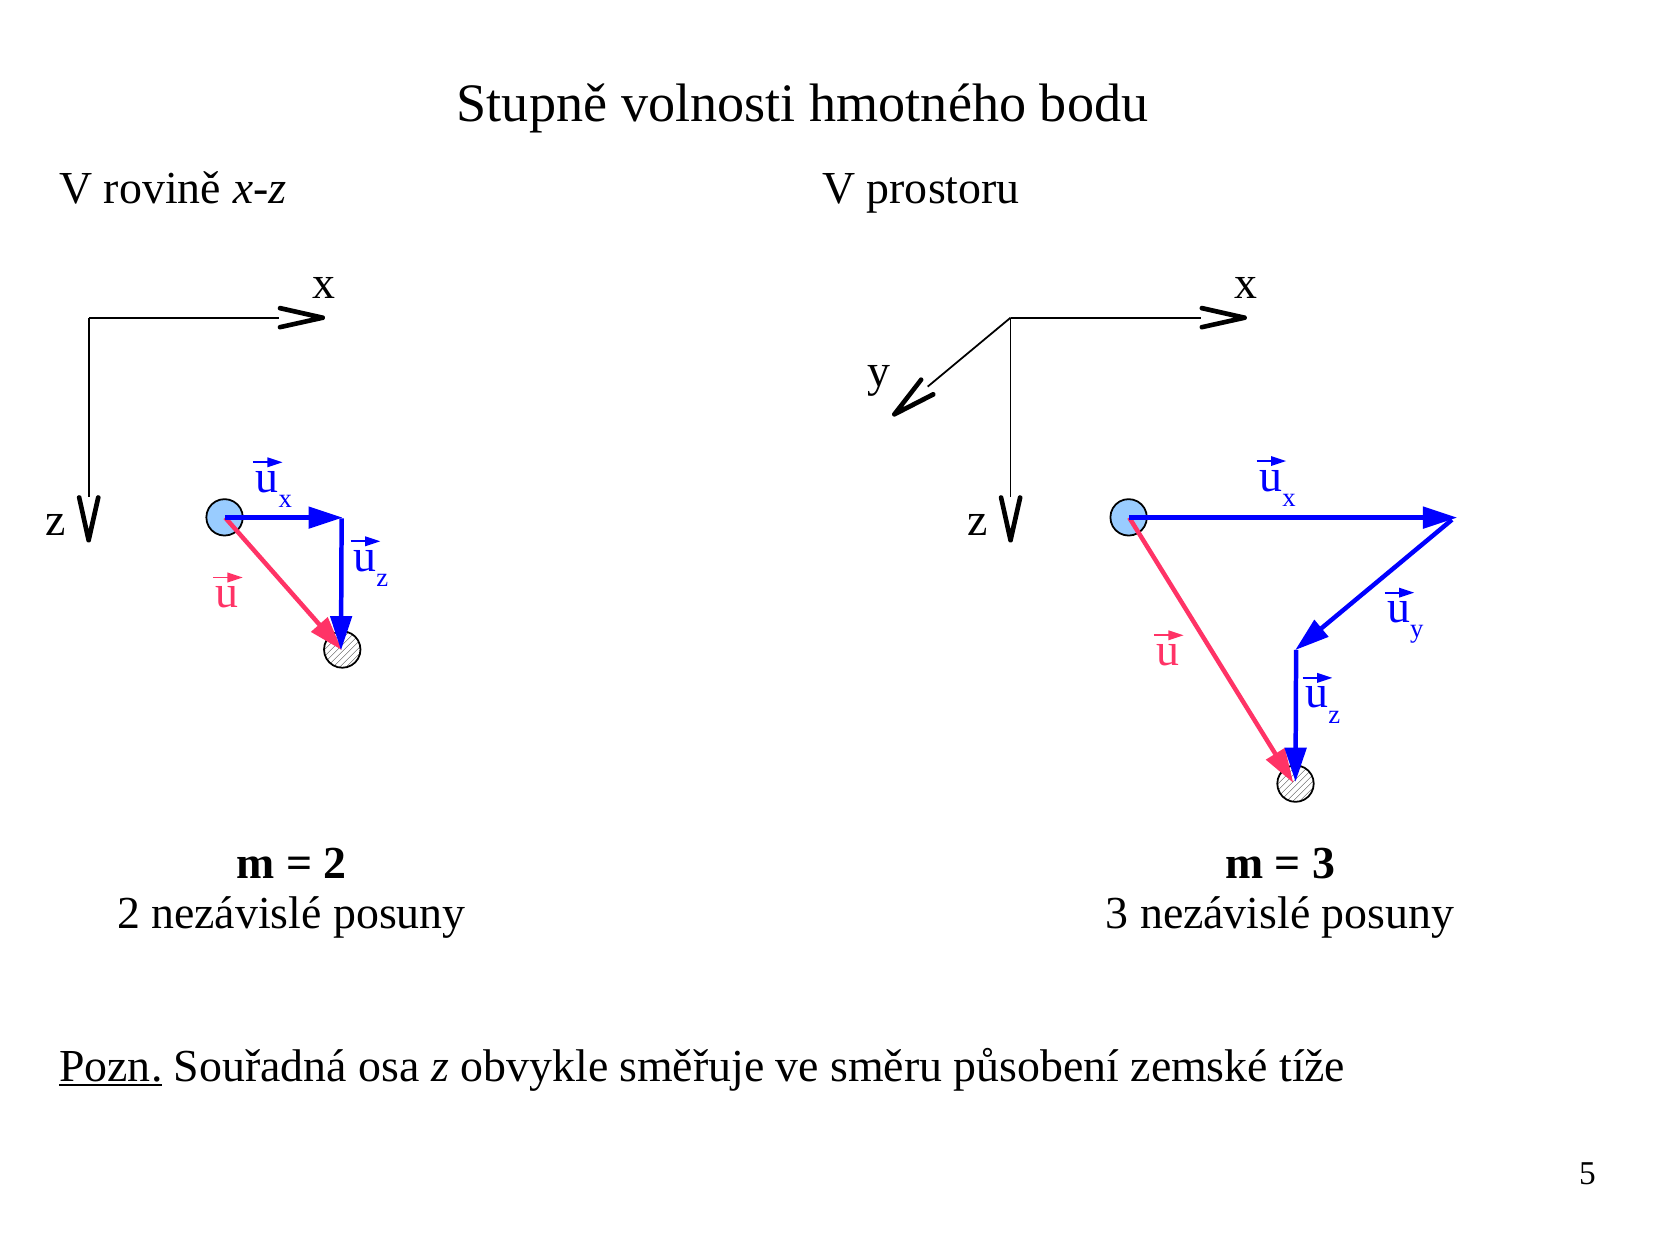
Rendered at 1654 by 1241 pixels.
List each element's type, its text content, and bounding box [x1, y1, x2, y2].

text_box [1277, 766, 1314, 802]
text_box u [1156, 624, 1198, 685]
text_box m = 2 2 nezávislé posuny [70, 830, 514, 961]
text_box x [1219, 250, 1309, 321]
text_box ux [255, 451, 297, 517]
text_box uz [353, 530, 395, 596]
text_box ux [1259, 450, 1301, 516]
text_box [232, 520, 243, 529]
text_box x [297, 315, 308, 320]
title Stupně volnosti hmotného bodu [59, 0, 1548, 207]
text_box uz [1305, 667, 1347, 733]
text_box z [30, 487, 120, 558]
text_box m = 3 3 nezávislé posuny [1059, 830, 1502, 961]
text_box uy [1387, 581, 1429, 648]
text_box z [952, 487, 1042, 558]
text_box [206, 499, 243, 536]
text_box [324, 632, 361, 668]
list V rovině x-z [59, 163, 786, 982]
text_box y [852, 338, 942, 410]
text_box Pozn. Souřadná osa z obvykle směřuje ve směru působení zemské tíže [44, 1033, 1402, 1104]
text_box x [297, 250, 387, 321]
text_box [1110, 499, 1147, 536]
list V prostoru [822, 163, 1549, 967]
text_box [1134, 520, 1147, 531]
text_box x [1219, 315, 1230, 320]
